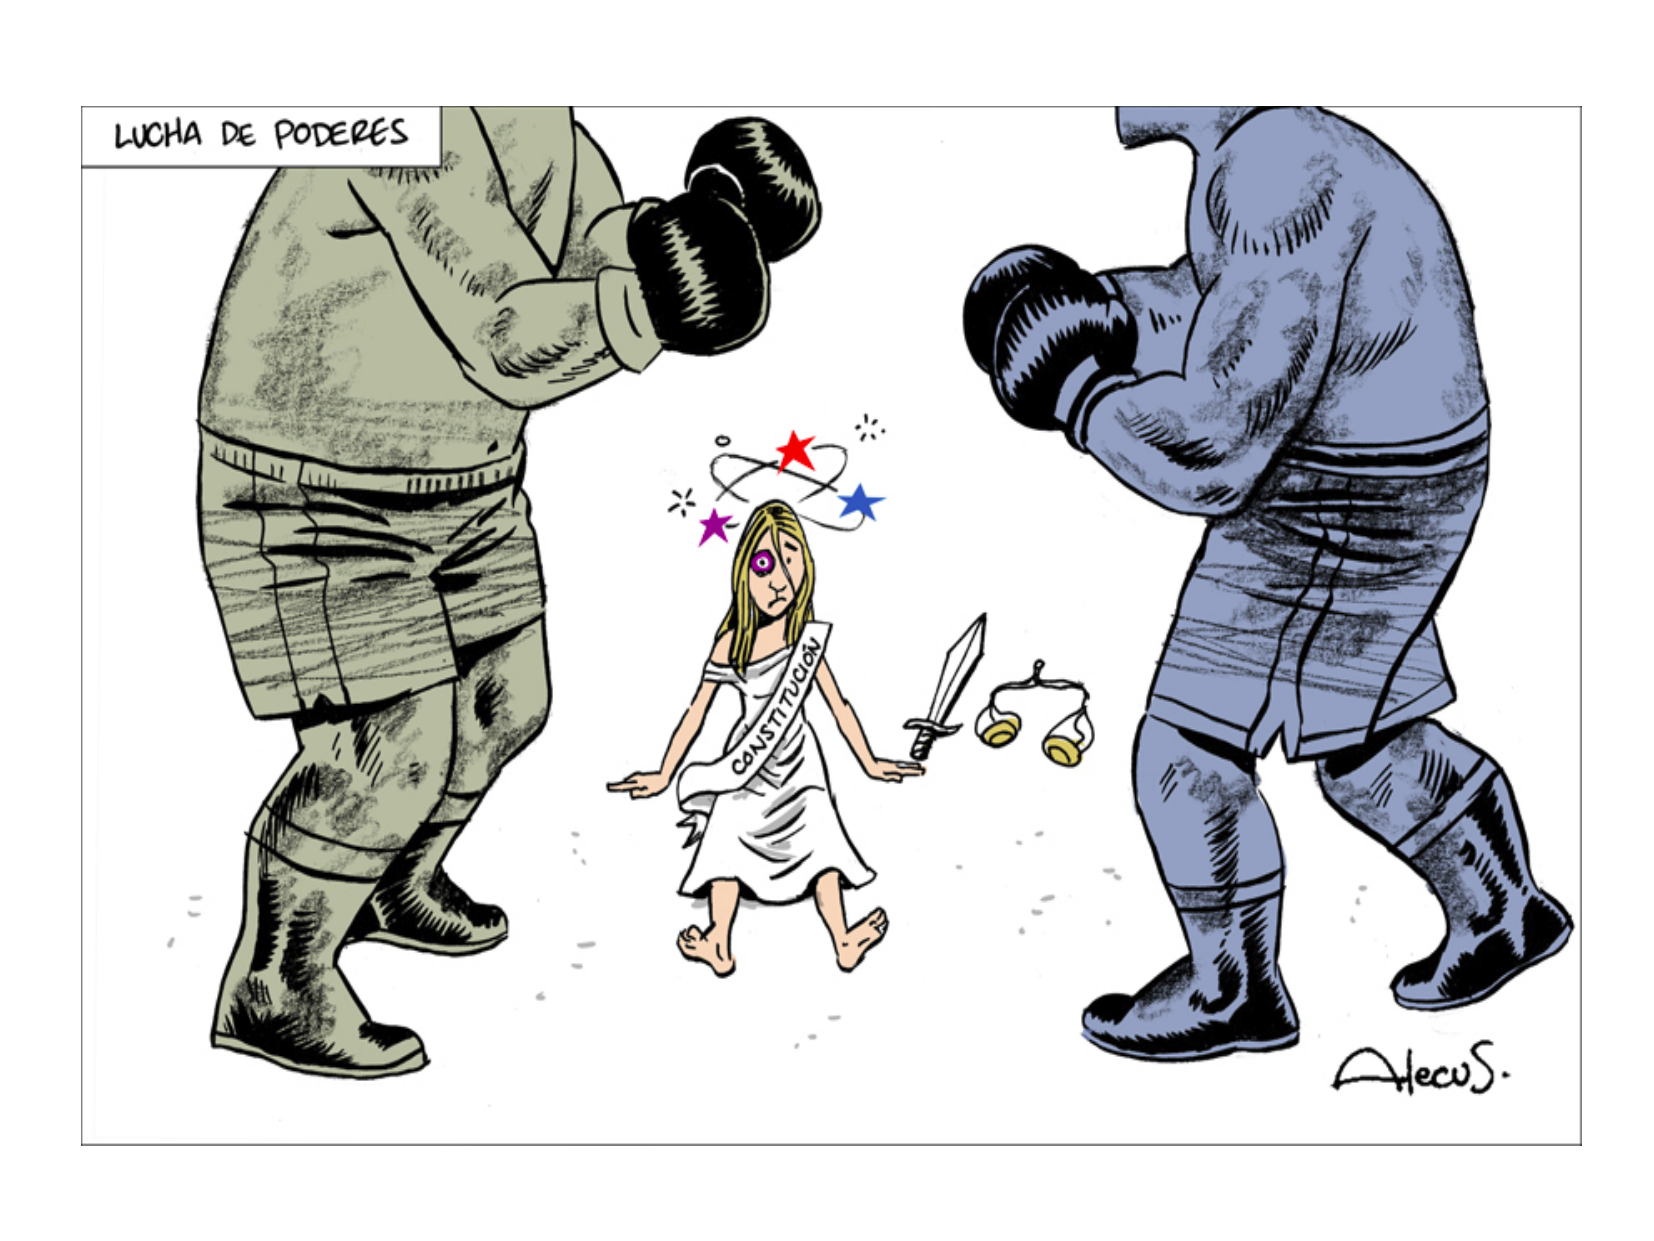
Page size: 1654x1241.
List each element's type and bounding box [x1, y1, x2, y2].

picture [81, 106, 1582, 1146]
